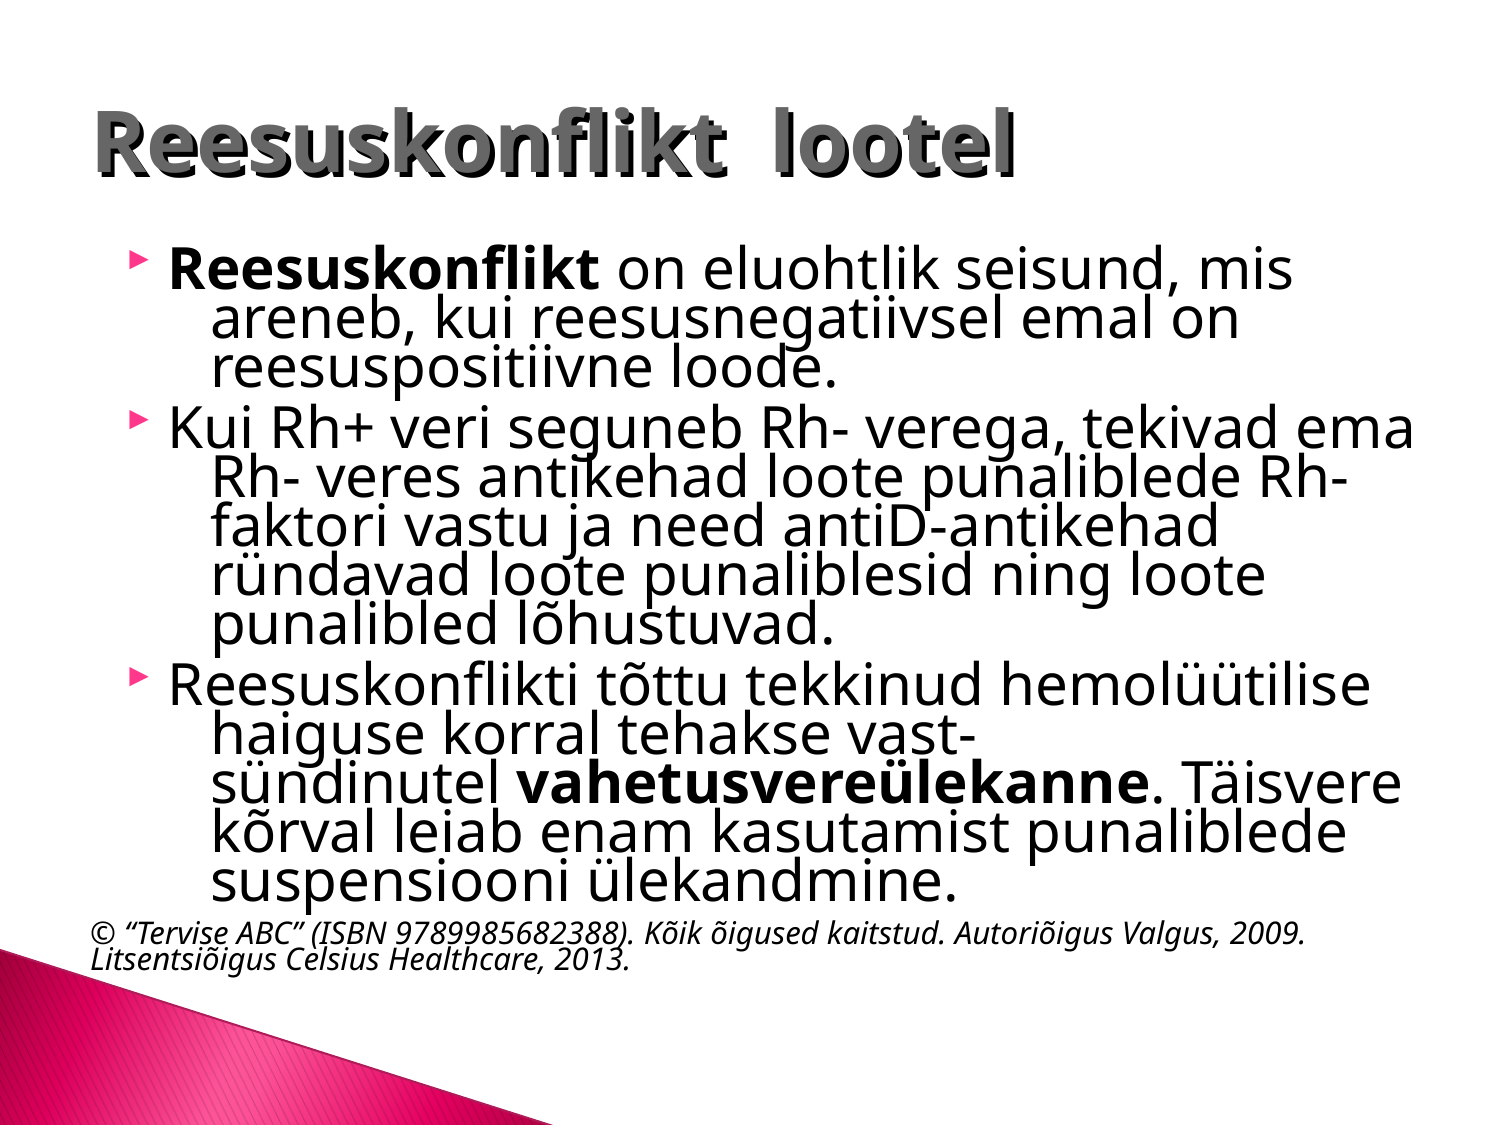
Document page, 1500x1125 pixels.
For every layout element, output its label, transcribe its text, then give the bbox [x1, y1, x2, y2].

title Reesuskonflikt lootel [75, 45, 1426, 233]
list Reesuskonflikt on eluohtlik seisund, mis areneb, kui reesusnegatiivsel emal on reesuspositiivne loode. Kui Rh+ veri seguneb Rh- verega, tekivad ema Rh- veres antikehad loote punaliblede Rh-faktori vastu ja need antiD-antikehad ründavad loote punaliblesid ning loote punalibled lõhustuvad. Reesuskonflikti tõttu tekkinud hemolüütilise haiguse korral tehakse vast-sündinutel vahetusvereülekanne. Täisvere kõrval leiab enam kasutamist punaliblede suspensiooni ülekandmine. © “Tervise ABC” (ISBN 9789985682388). Kõik õigused kaitstud. Autoriõigus Valgus, 2009. Litsentsiõigus Celsius Healthcare, 2013. [75, 243, 1483, 986]
